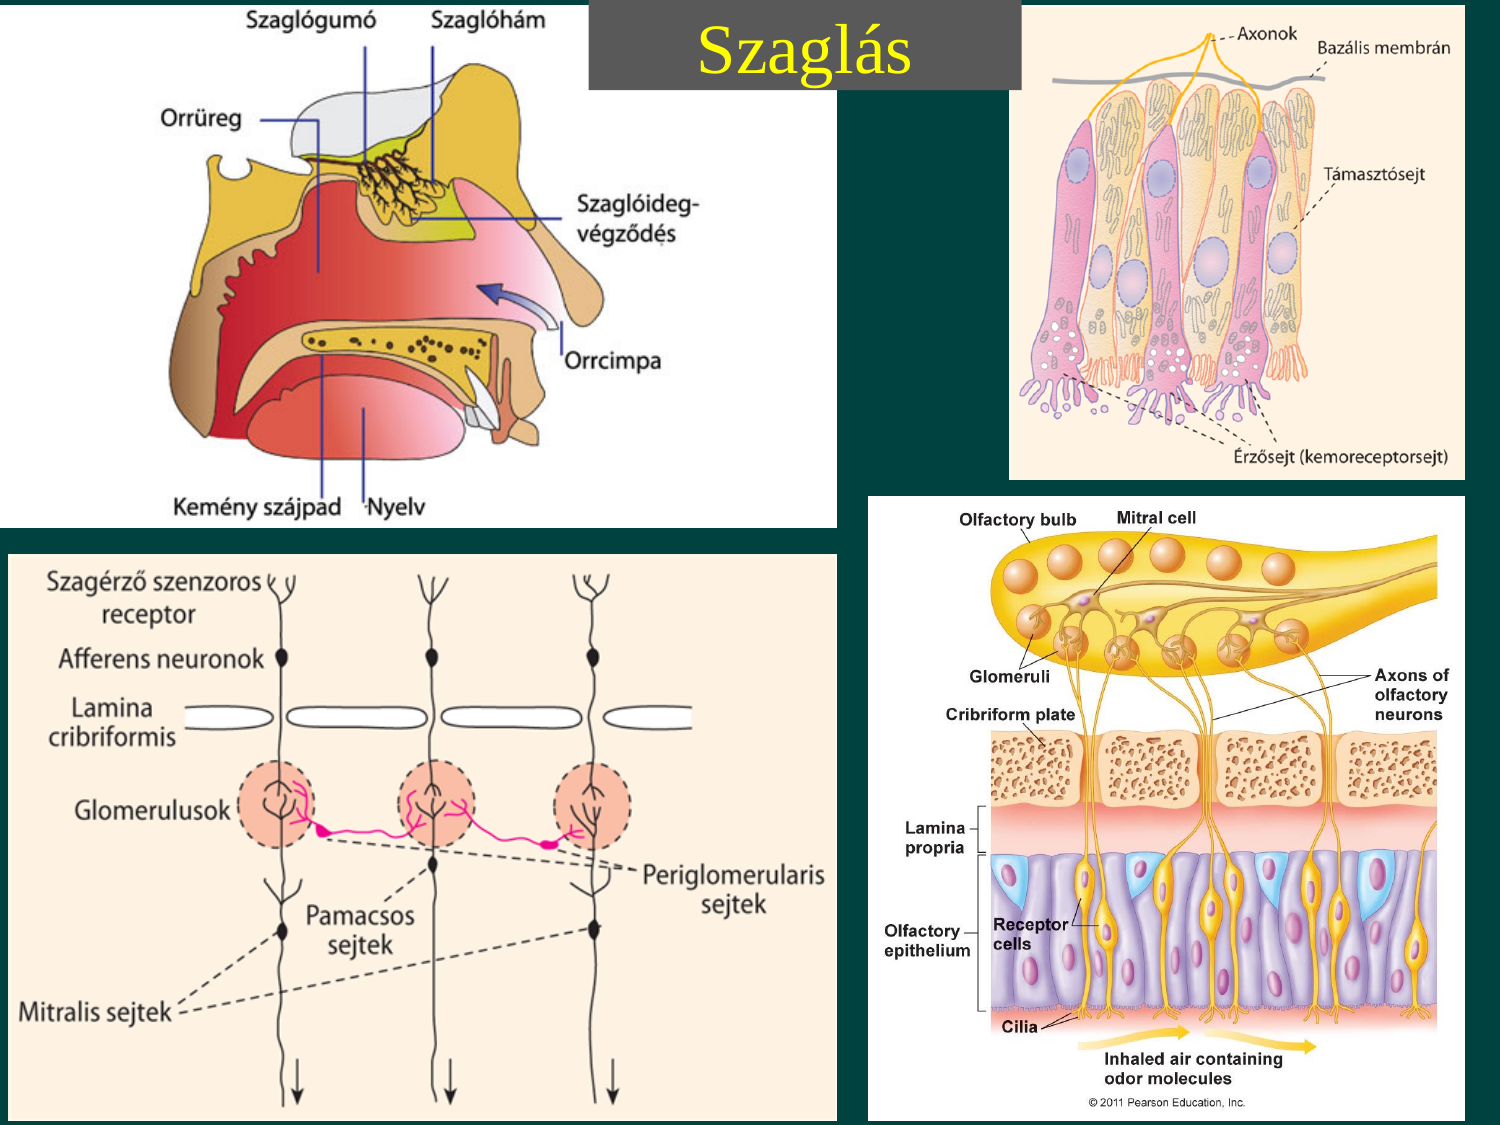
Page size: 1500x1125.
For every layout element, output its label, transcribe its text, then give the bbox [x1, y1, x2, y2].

title Szaglás [588, 0, 1022, 91]
picture [8, 554, 837, 1121]
picture [868, 496, 1465, 1121]
picture [0, 5, 837, 528]
picture [1009, 5, 1465, 480]
